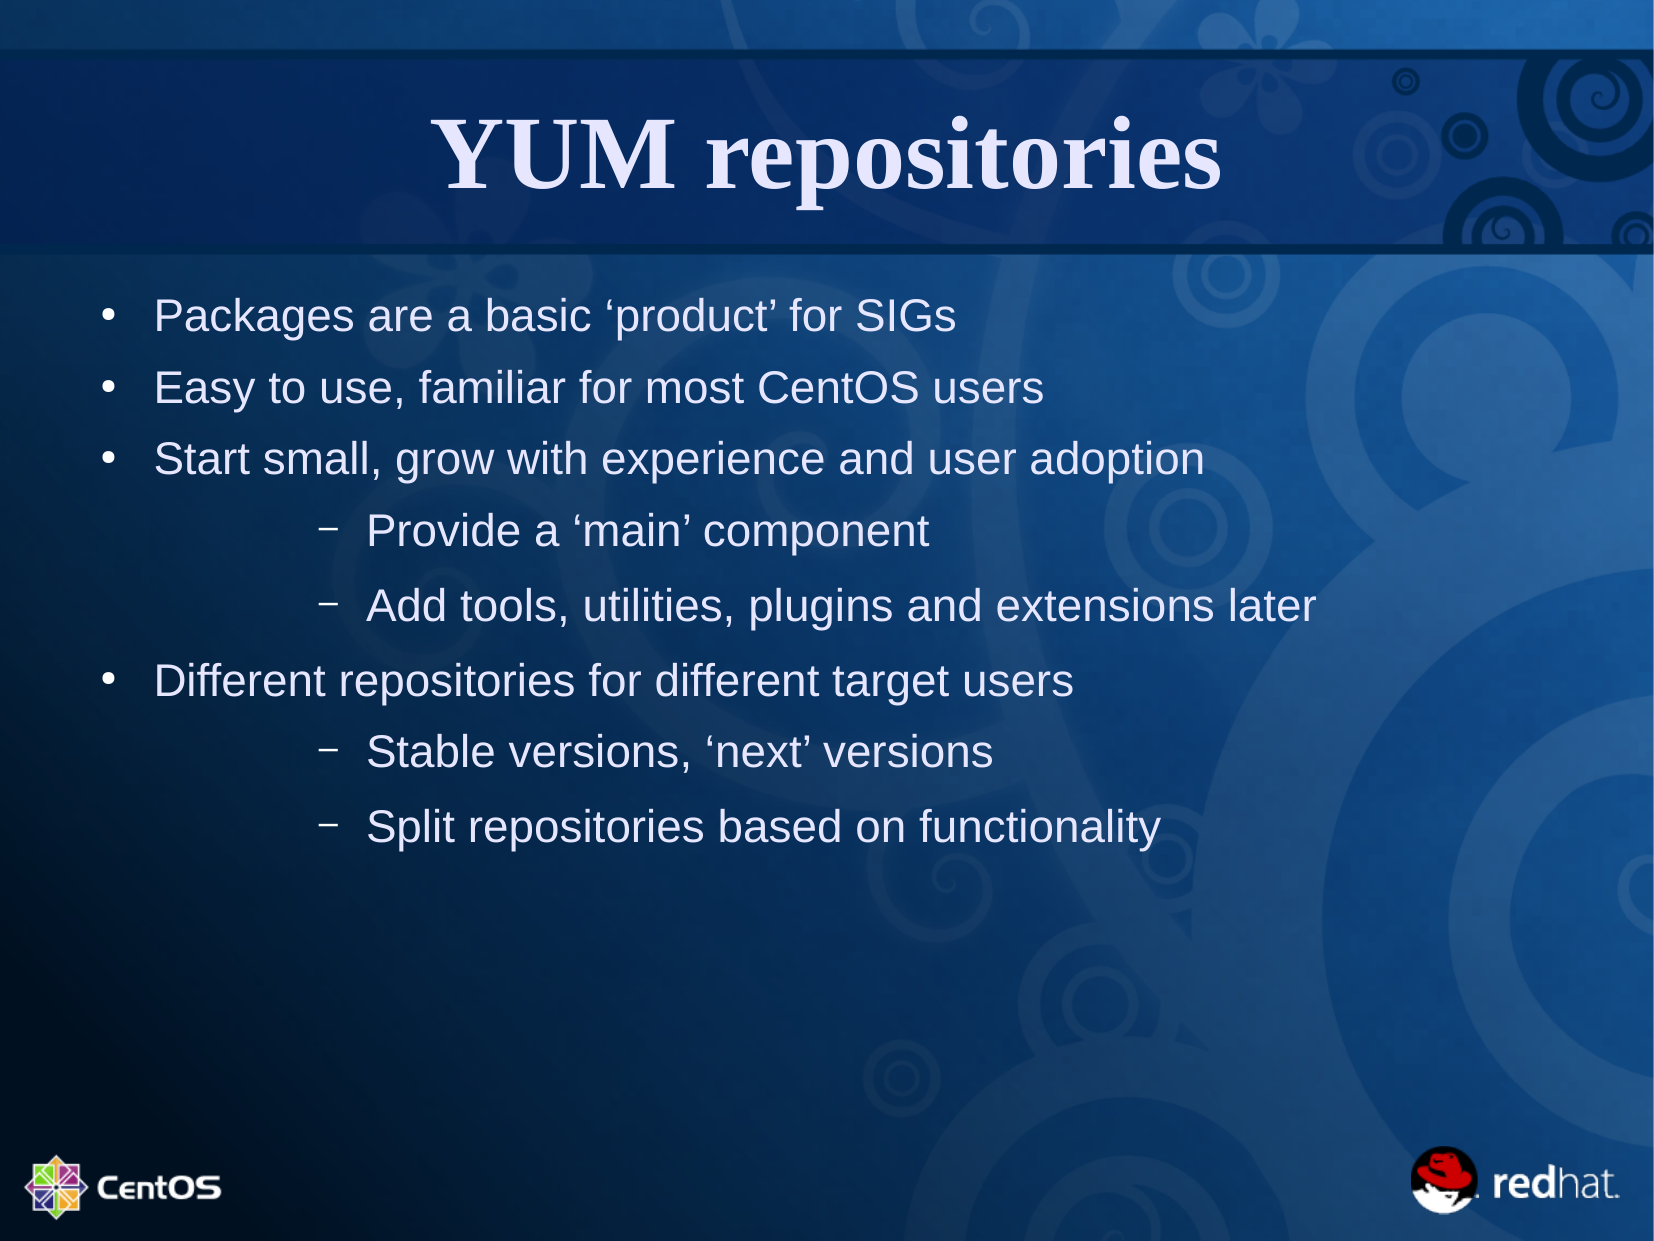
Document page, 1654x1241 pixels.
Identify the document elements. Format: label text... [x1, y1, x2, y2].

picture [0, 0, 1654, 1241]
list Packages are a basic ‘product’ for SIGs Easy to use, familiar for most CentOS users Start small, grow with experience and user adoption Provide a ‘main’ component Add tools, utilities, plugins and extensions later Different repositories for different target users Stable versions, ‘next’ versions Split repositories based on functionality [82, 290, 1571, 1010]
title YUM repositories [82, 49, 1571, 257]
